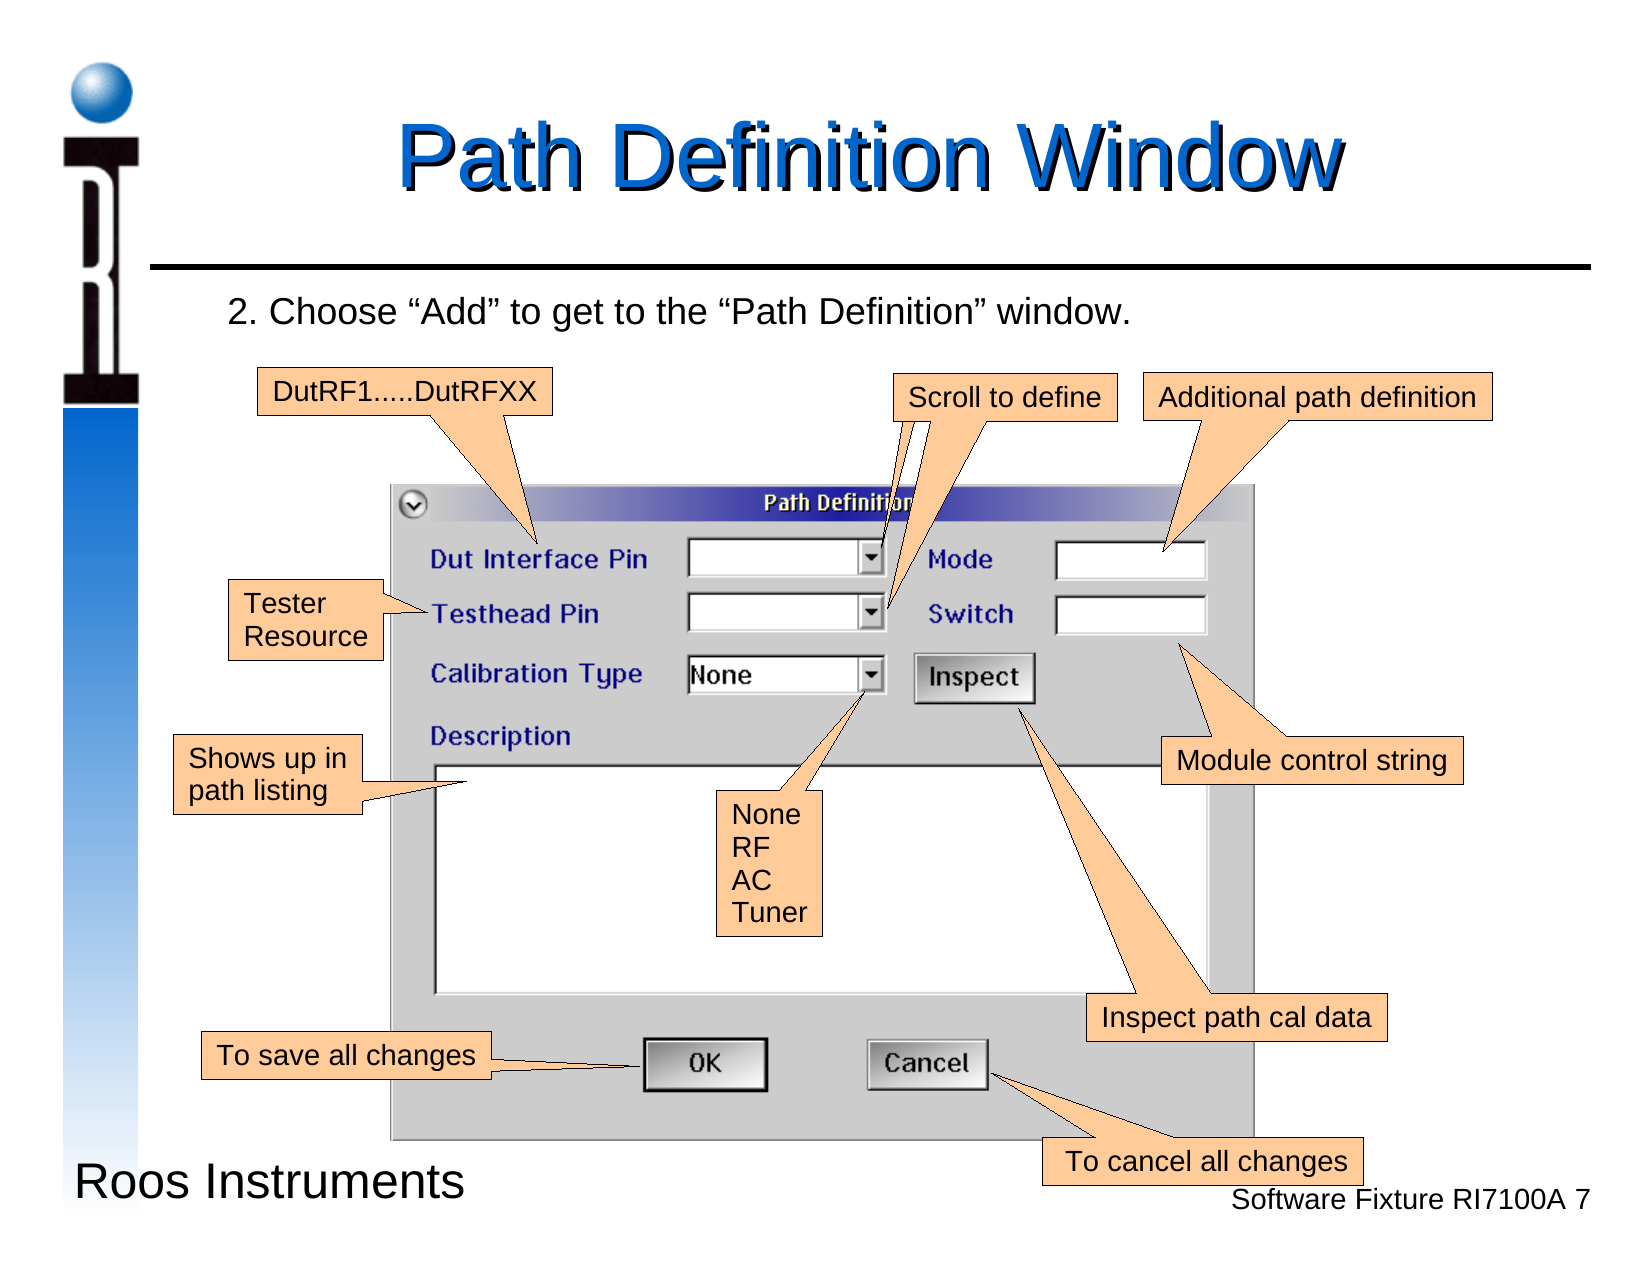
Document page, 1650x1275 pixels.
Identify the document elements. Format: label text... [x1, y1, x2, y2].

text_box None RF AC Tuner [716, 691, 865, 937]
text_box To save all changes [201, 1031, 640, 1080]
picture [390, 484, 1255, 1141]
text_box 2. Choose “Add” to get to the “Path Definition” window. [212, 283, 1157, 341]
text_box To cancel all changes [991, 1073, 1364, 1186]
text_box Inspect path cal data [1018, 708, 1388, 1042]
text_box [881, 422, 915, 548]
title Path Definition Window [147, 59, 1591, 253]
text_box Tester Resource [228, 579, 428, 661]
text_box DutRF1.....DutRFXX [257, 367, 553, 544]
text_box Module control string [1161, 643, 1464, 785]
text_box Additional path definition [1143, 372, 1493, 552]
text_box Shows up in path listing [173, 734, 467, 815]
picture [59, 59, 144, 411]
text_box Scroll to define [887, 373, 1118, 609]
